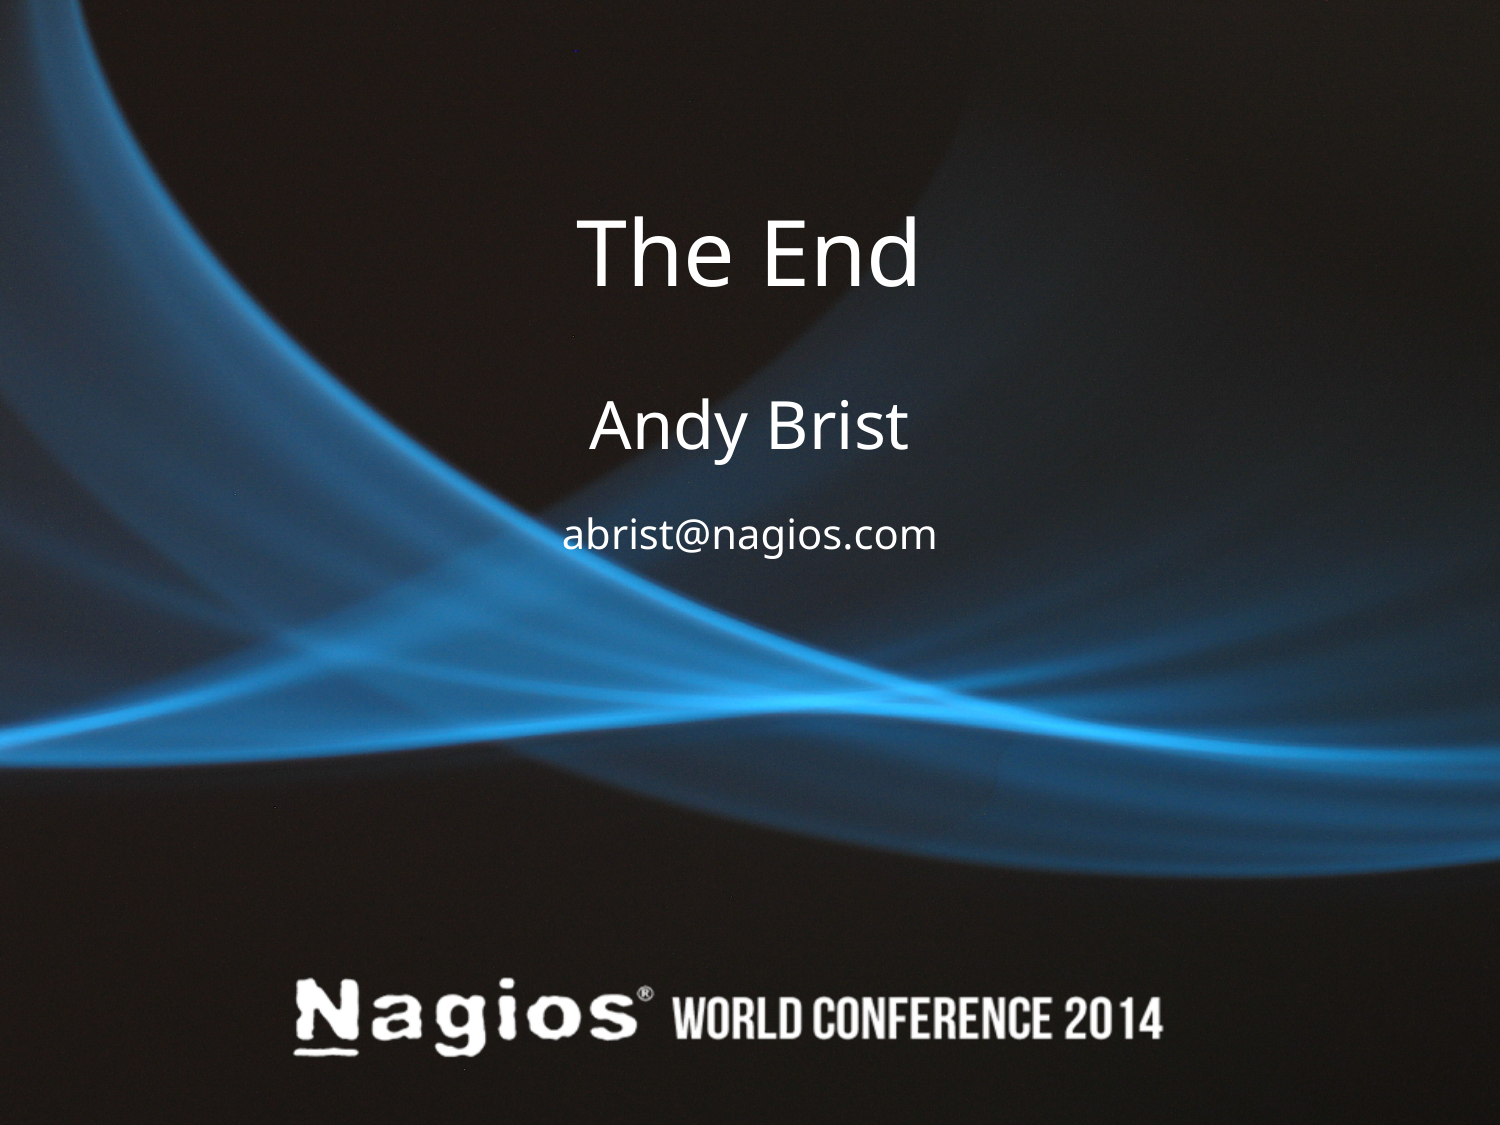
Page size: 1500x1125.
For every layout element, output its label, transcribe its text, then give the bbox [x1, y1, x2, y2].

title The End [50, 125, 1451, 376]
list abrist@nagios.com [412, 500, 1088, 588]
subtitle Andy Brist [225, 375, 1276, 501]
picture [0, 0, 1500, 1125]
